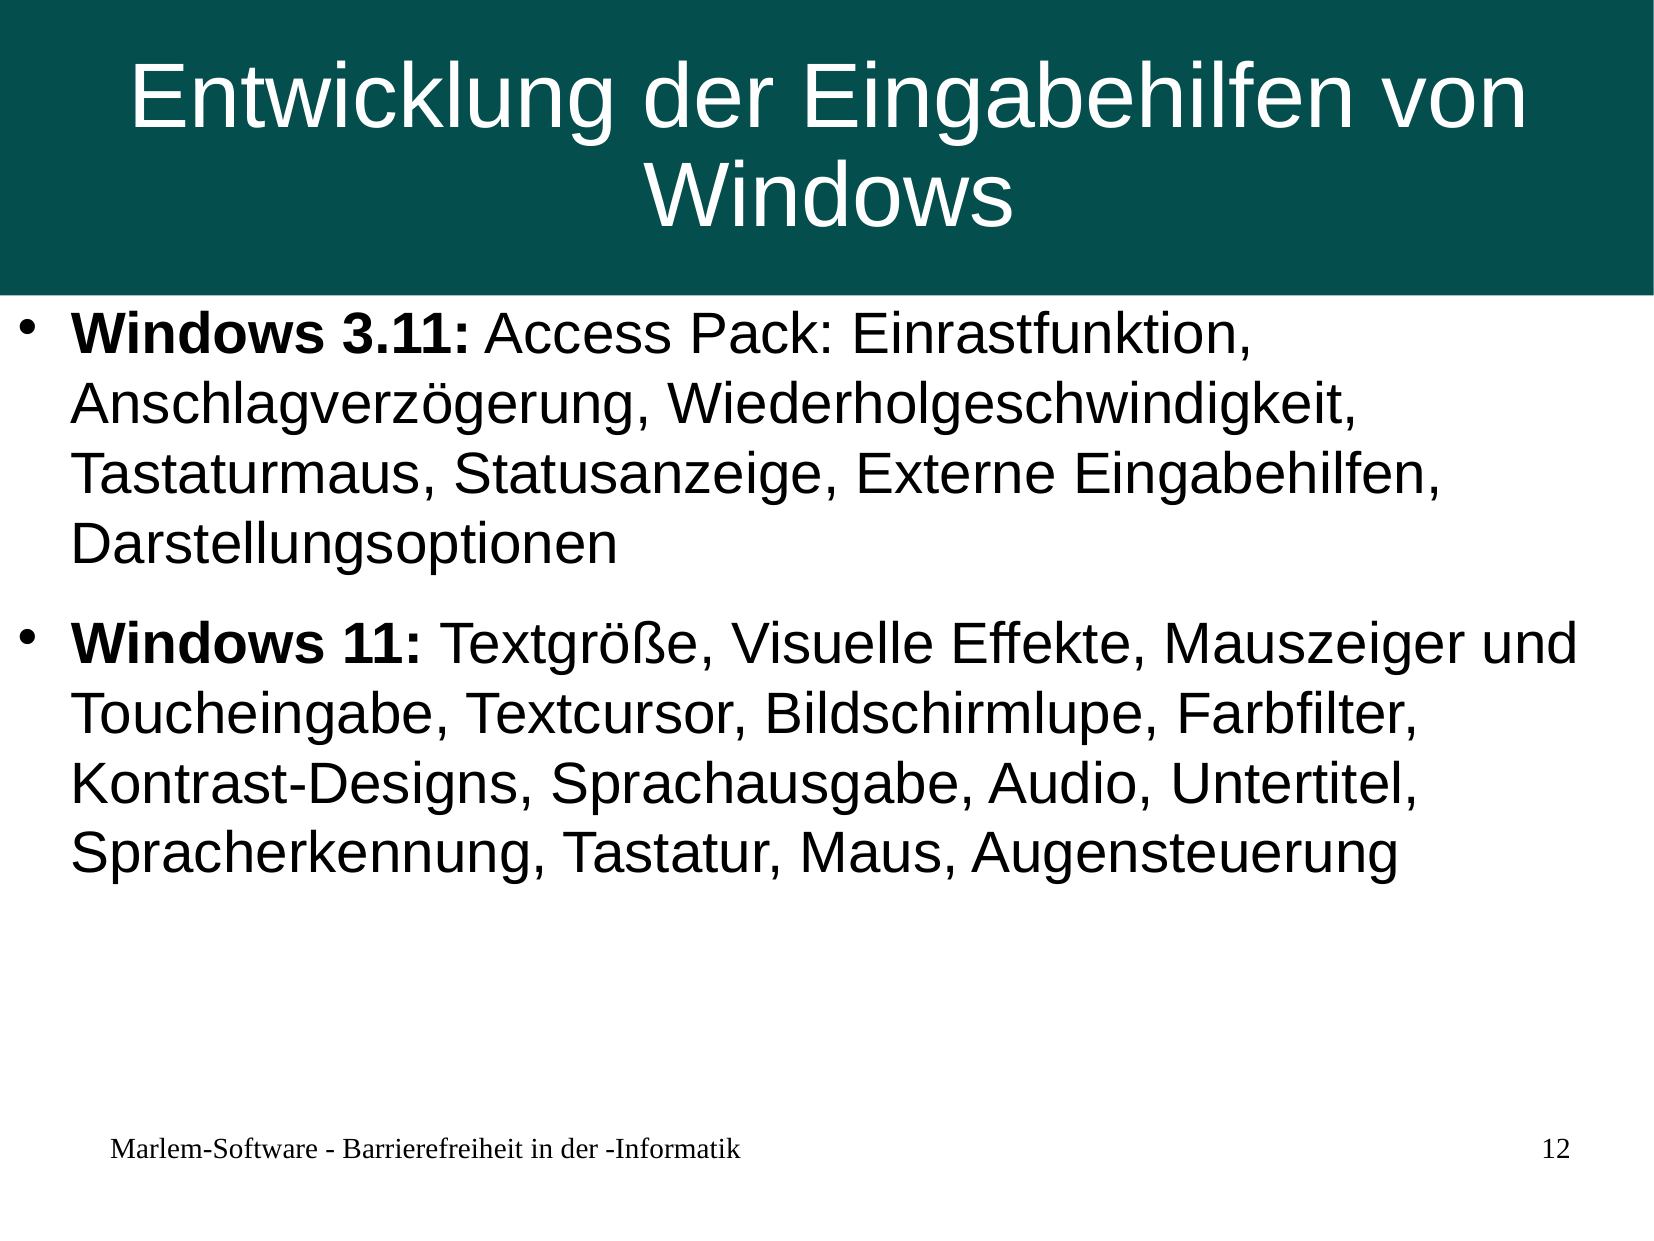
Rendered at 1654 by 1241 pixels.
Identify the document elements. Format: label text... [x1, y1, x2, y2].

list Windows 3.11: Access Pack: Einrastfunktion, Anschlagverzögerung, Wiederholgeschwindigkeit, Tastaturmaus, Statusanzeige, Externe Eingabehilfen, Darstellungsoptionen Windows 11: Textgröße, Visuelle Effekte, Mauszeiger und Toucheingabe, Textcursor, Bildschirmlupe, Farbfilter, Kontrast-Designs, Sprachausgabe, Audio, Untertitel, Spracherkennung, Tastatur, Maus, Augensteuerung [0, 295, 1654, 1063]
title Entwicklung der Eingabehilfen von Windows [0, 0, 1654, 295]
